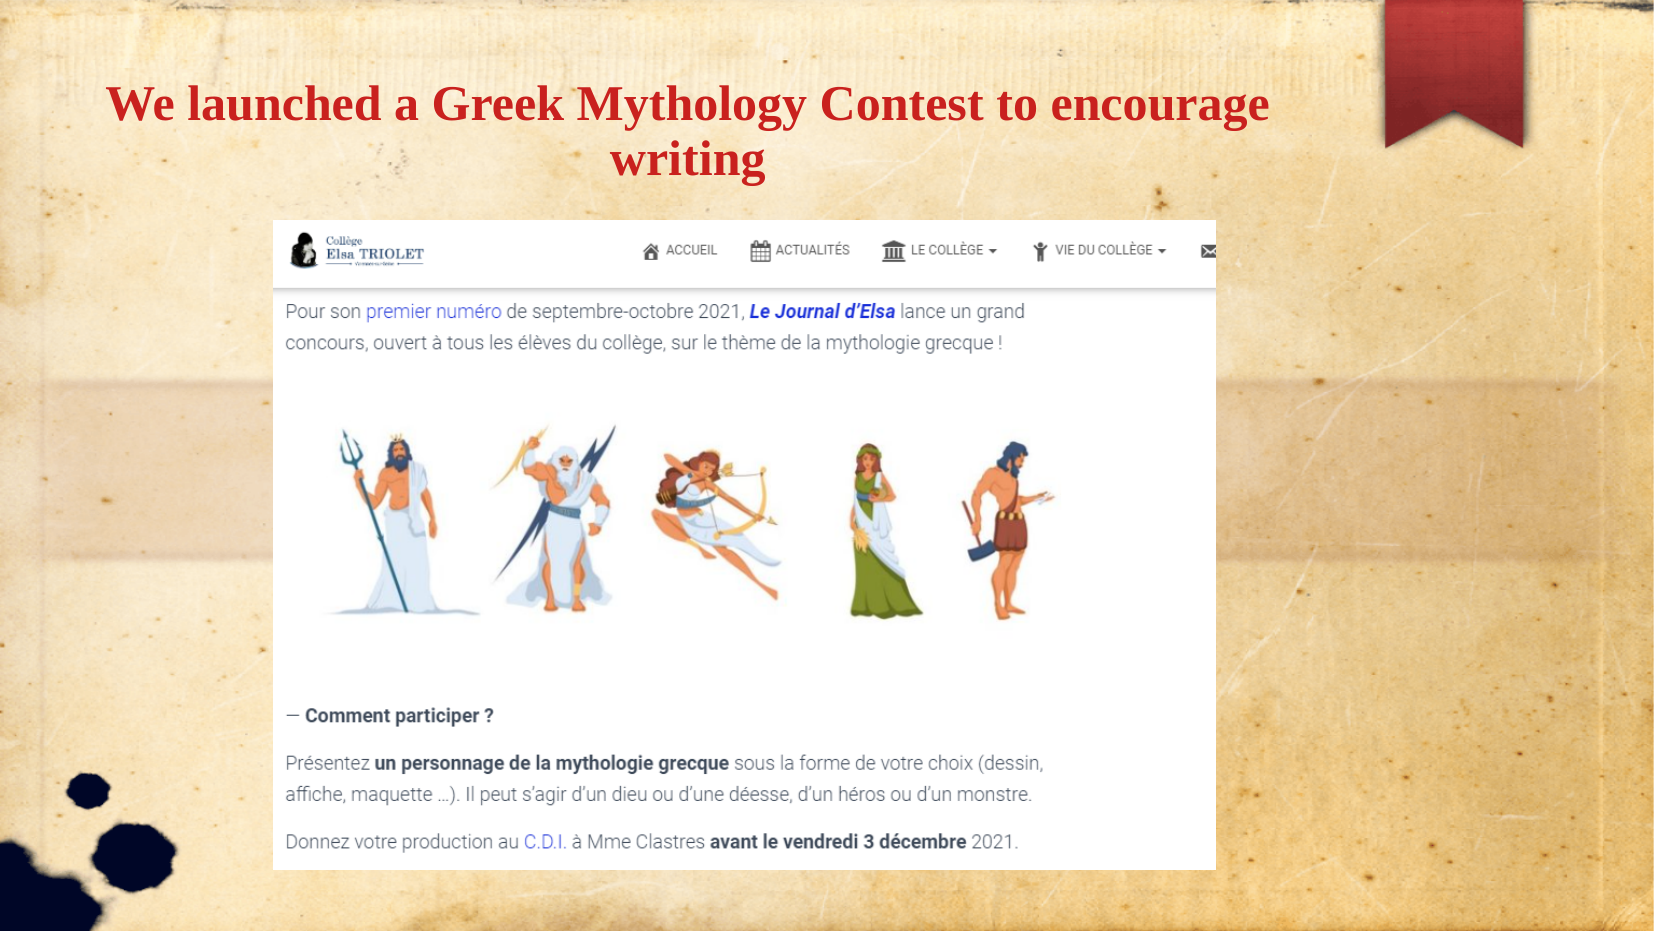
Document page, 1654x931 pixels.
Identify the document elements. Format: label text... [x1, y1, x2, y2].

picture [0, 0, 1654, 931]
list We launched a Greek Mythology Contest to encourage writing [0, 75, 1306, 211]
